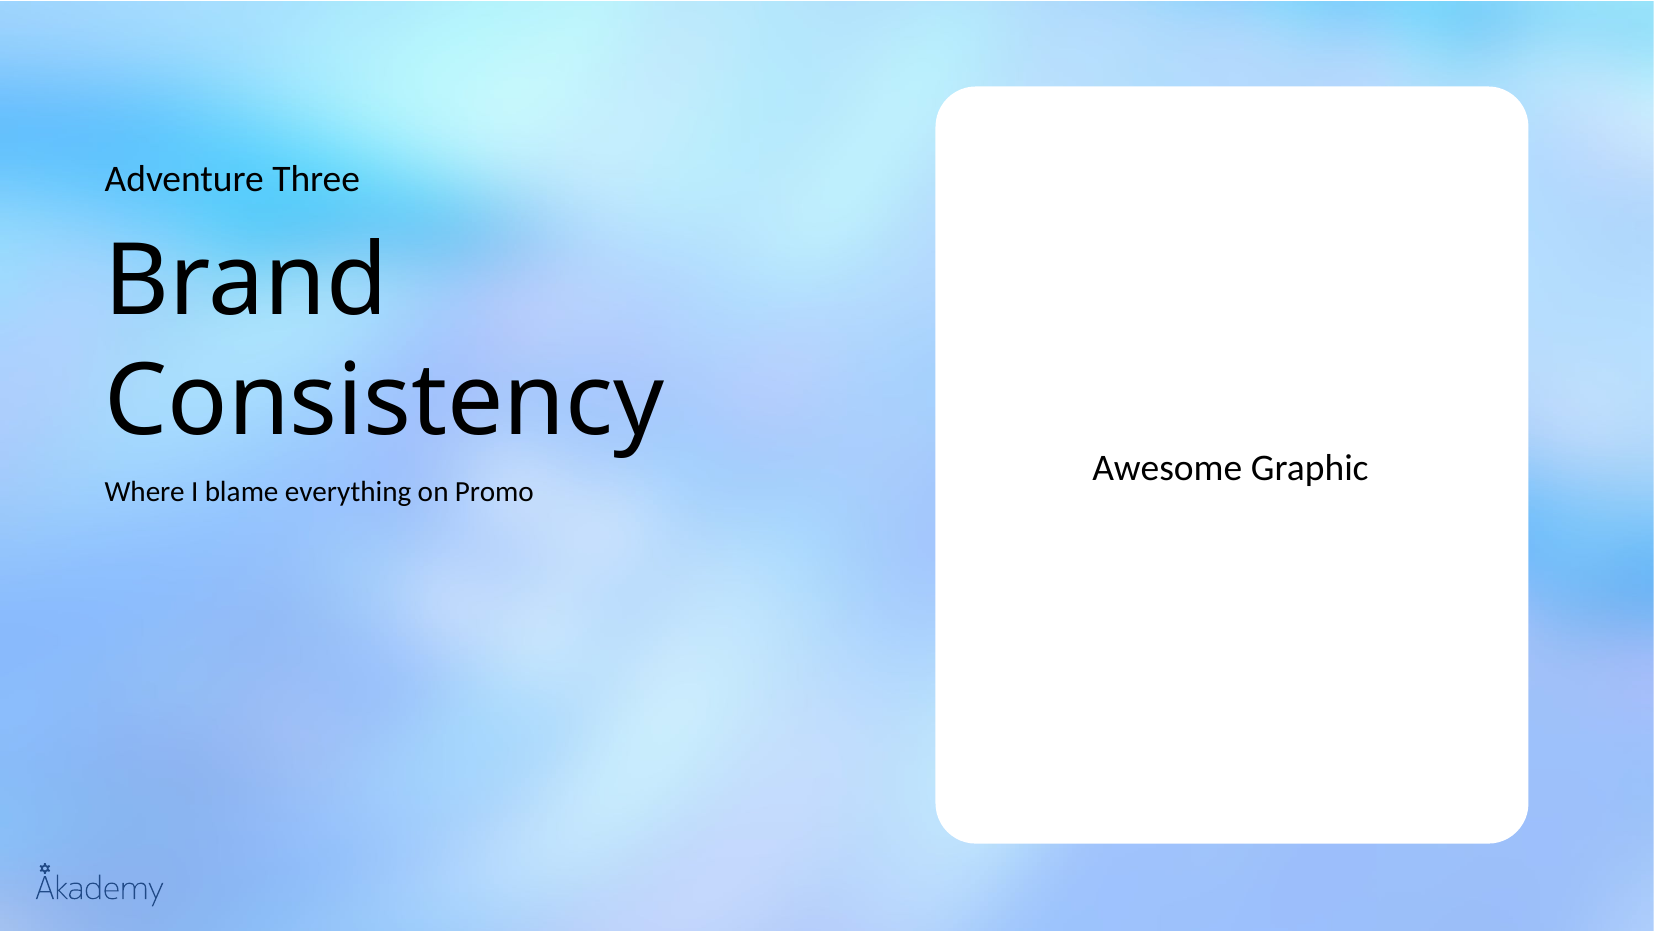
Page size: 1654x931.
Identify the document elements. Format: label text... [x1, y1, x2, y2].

text_box Awesome Graphic [1077, 435, 1387, 496]
text_box Adventure Three [89, 146, 376, 207]
text_box Brand Consistency [89, 206, 780, 464]
picture [0, 1, 1654, 931]
text_box [935, 86, 1529, 844]
text_box Where I blame everything on Promo [89, 464, 780, 551]
